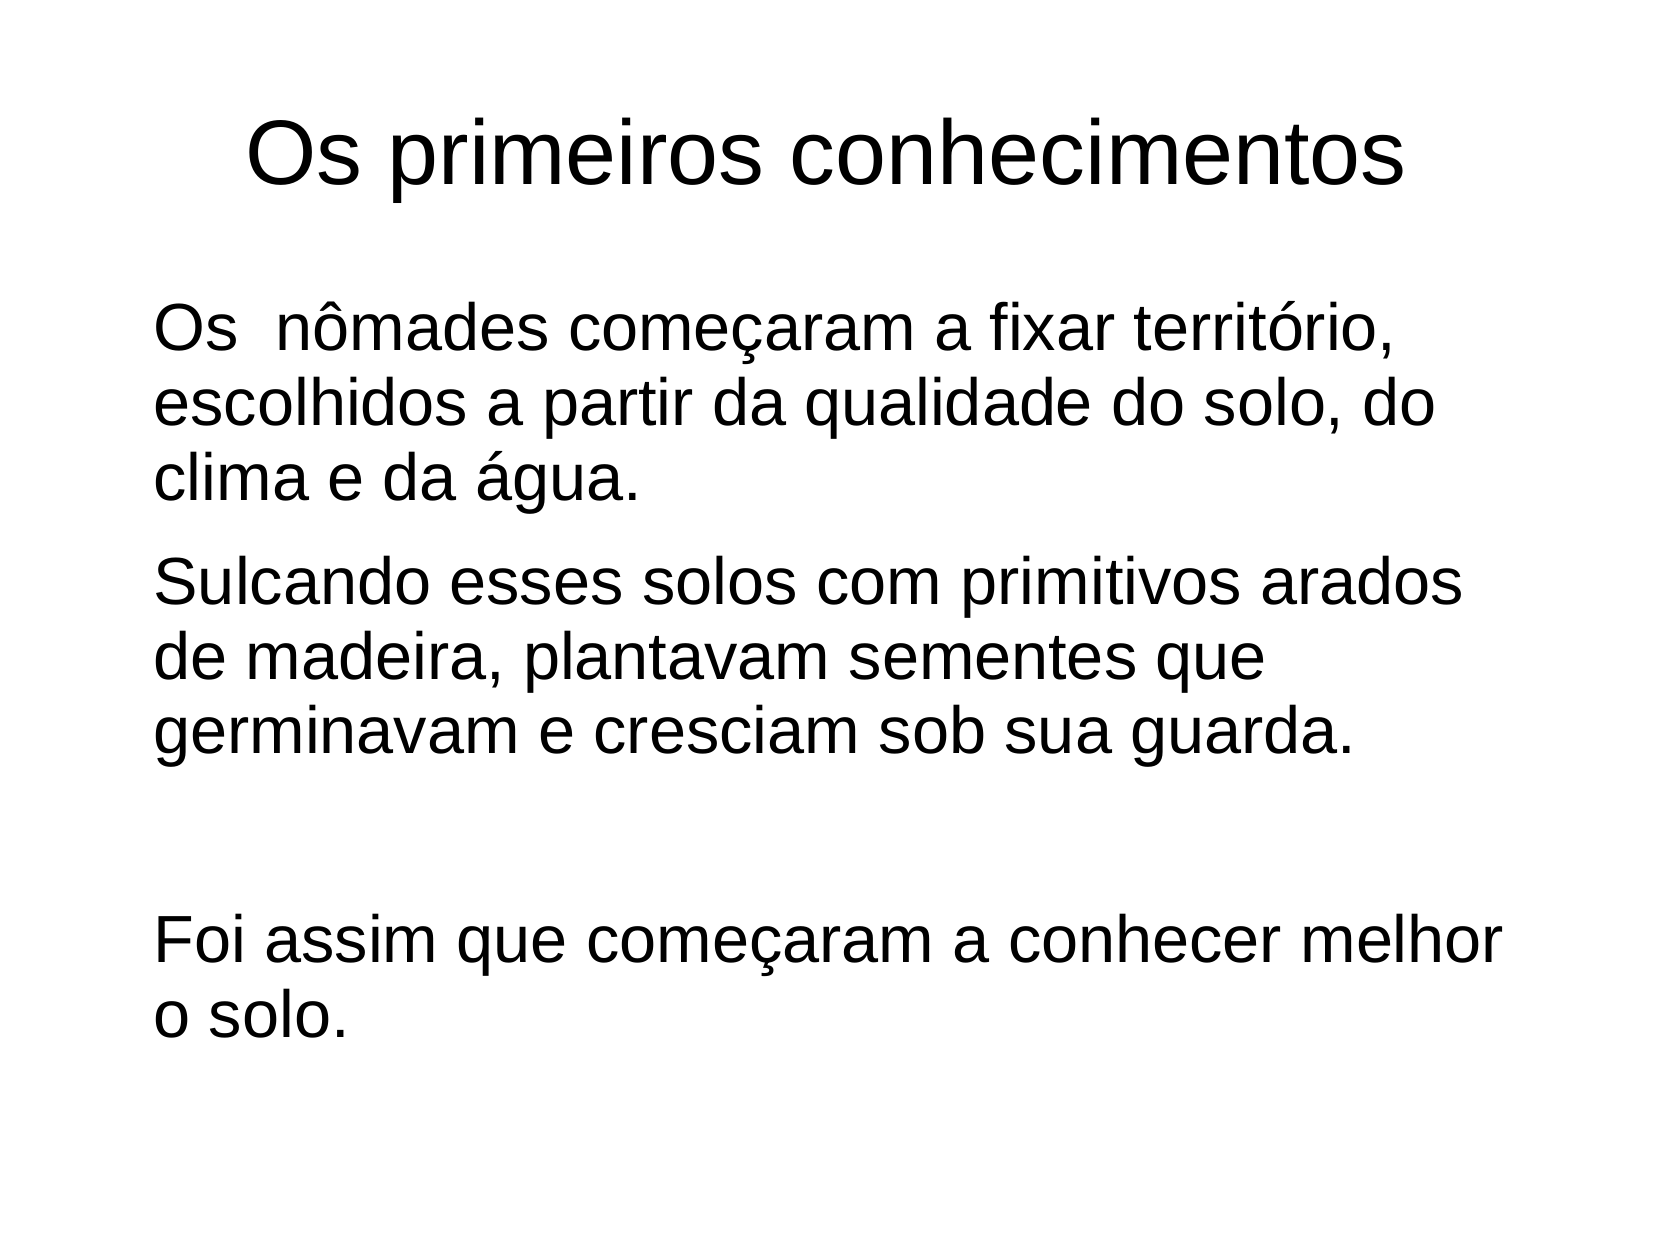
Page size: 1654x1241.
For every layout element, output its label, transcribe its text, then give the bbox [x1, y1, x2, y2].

list Os nômades começaram a fixar território, escolhidos a partir da qualidade do solo, do clima e da água. Sulcando esses solos com primitivos arados de madeira, plantavam sementes que germinavam e cresciam sob sua guarda. Foi assim que começaram a conhecer melhor o solo. [82, 290, 1538, 1075]
title Os primeiros conhecimentos [82, 49, 1571, 257]
